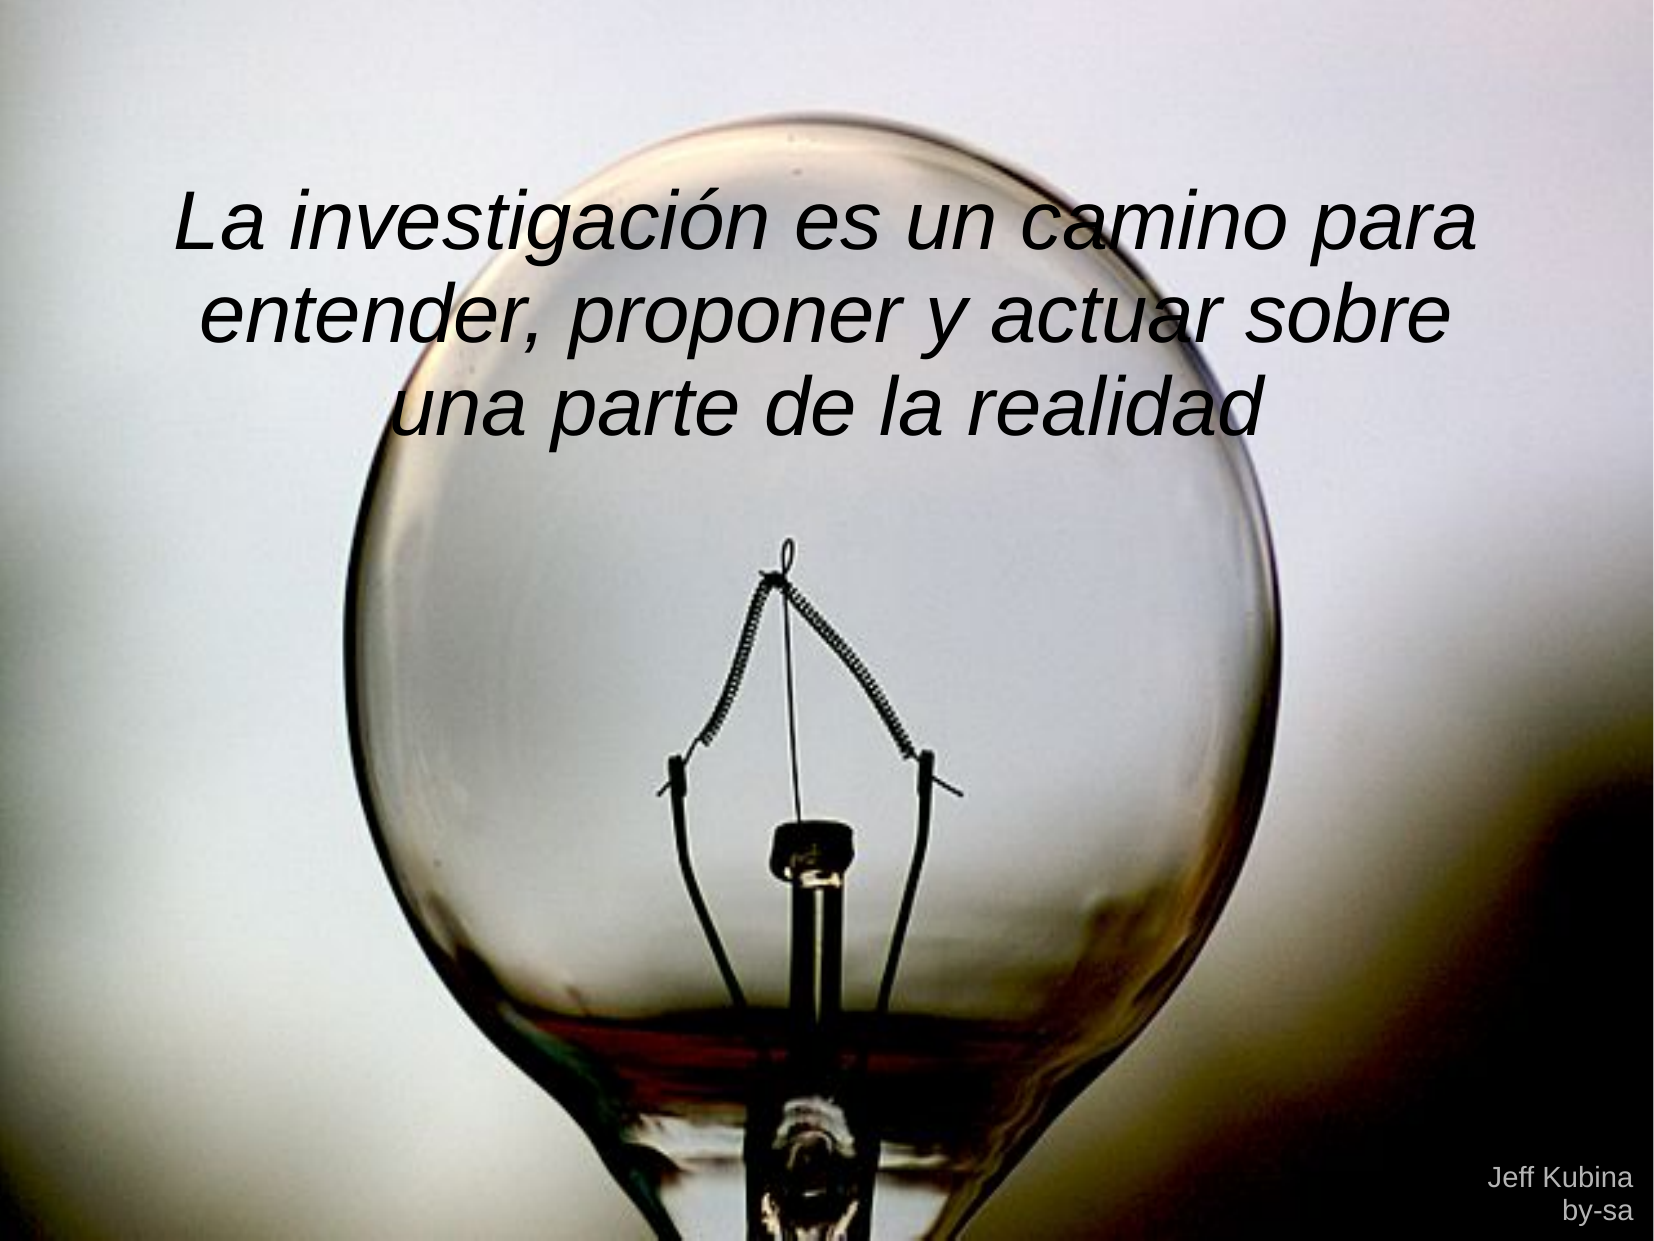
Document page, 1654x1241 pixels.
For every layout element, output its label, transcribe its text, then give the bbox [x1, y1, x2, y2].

subtitle La investigación es un camino para entender, proponer y actuar sobre una parte de la realidad [129, 89, 1524, 538]
text_box Jeff Kubina by-sa [1472, 1153, 1649, 1234]
picture [0, 0, 1654, 1241]
